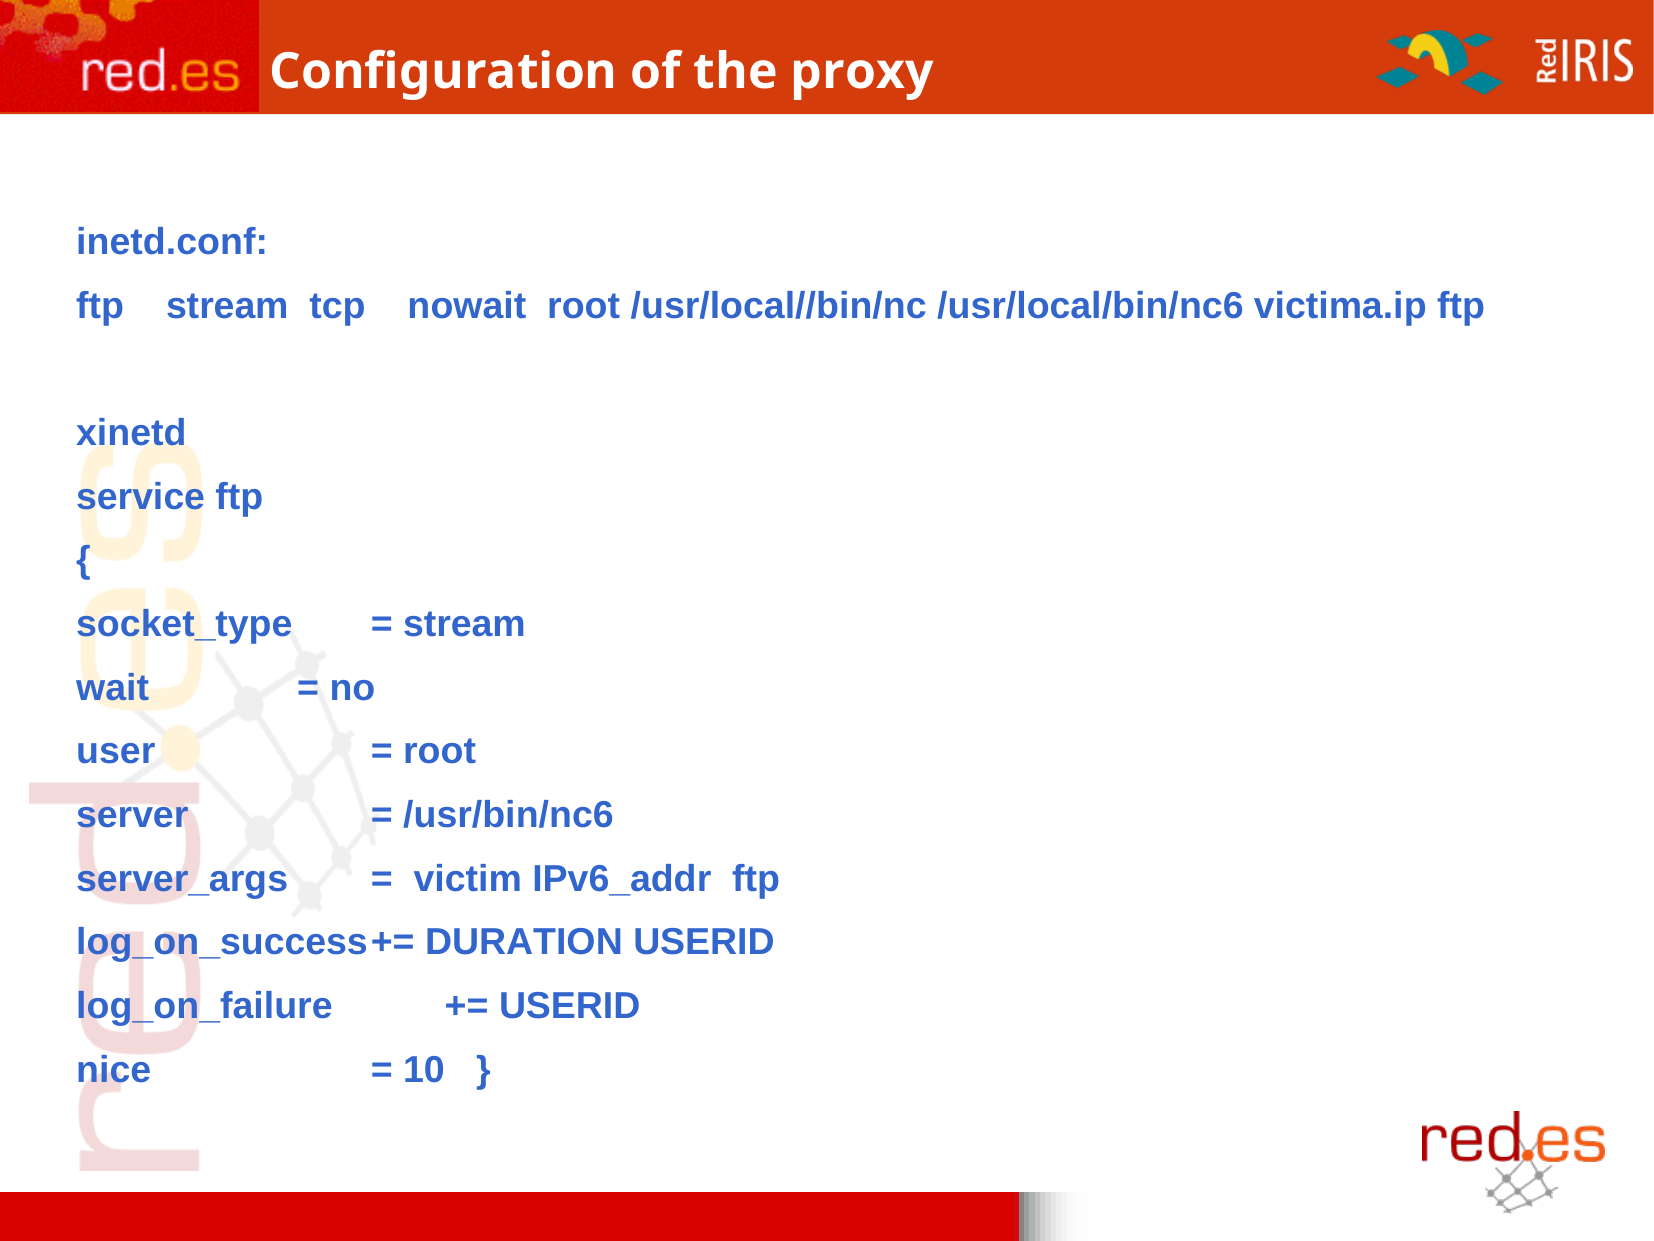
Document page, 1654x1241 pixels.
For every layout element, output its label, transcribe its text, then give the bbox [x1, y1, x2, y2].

picture [1557, 30, 1633, 95]
list inetd.conf: ftp stream tcp nowait root /usr/local//bin/nc /usr/local/bin/nc6 victima.ip ftp xinetd service ftp { socket_type = stream wait = no user = root server = /usr/bin/nc6 server_args = victim IPv6_addr ftp log_on_success += DURATION USERID log_on_failure += USERID nice = 10 } [76, 220, 1565, 1097]
picture [0, 0, 259, 112]
picture [29, 441, 380, 1171]
title Configuration of the proxy [269, 0, 1557, 140]
picture [0, 1111, 1654, 1241]
